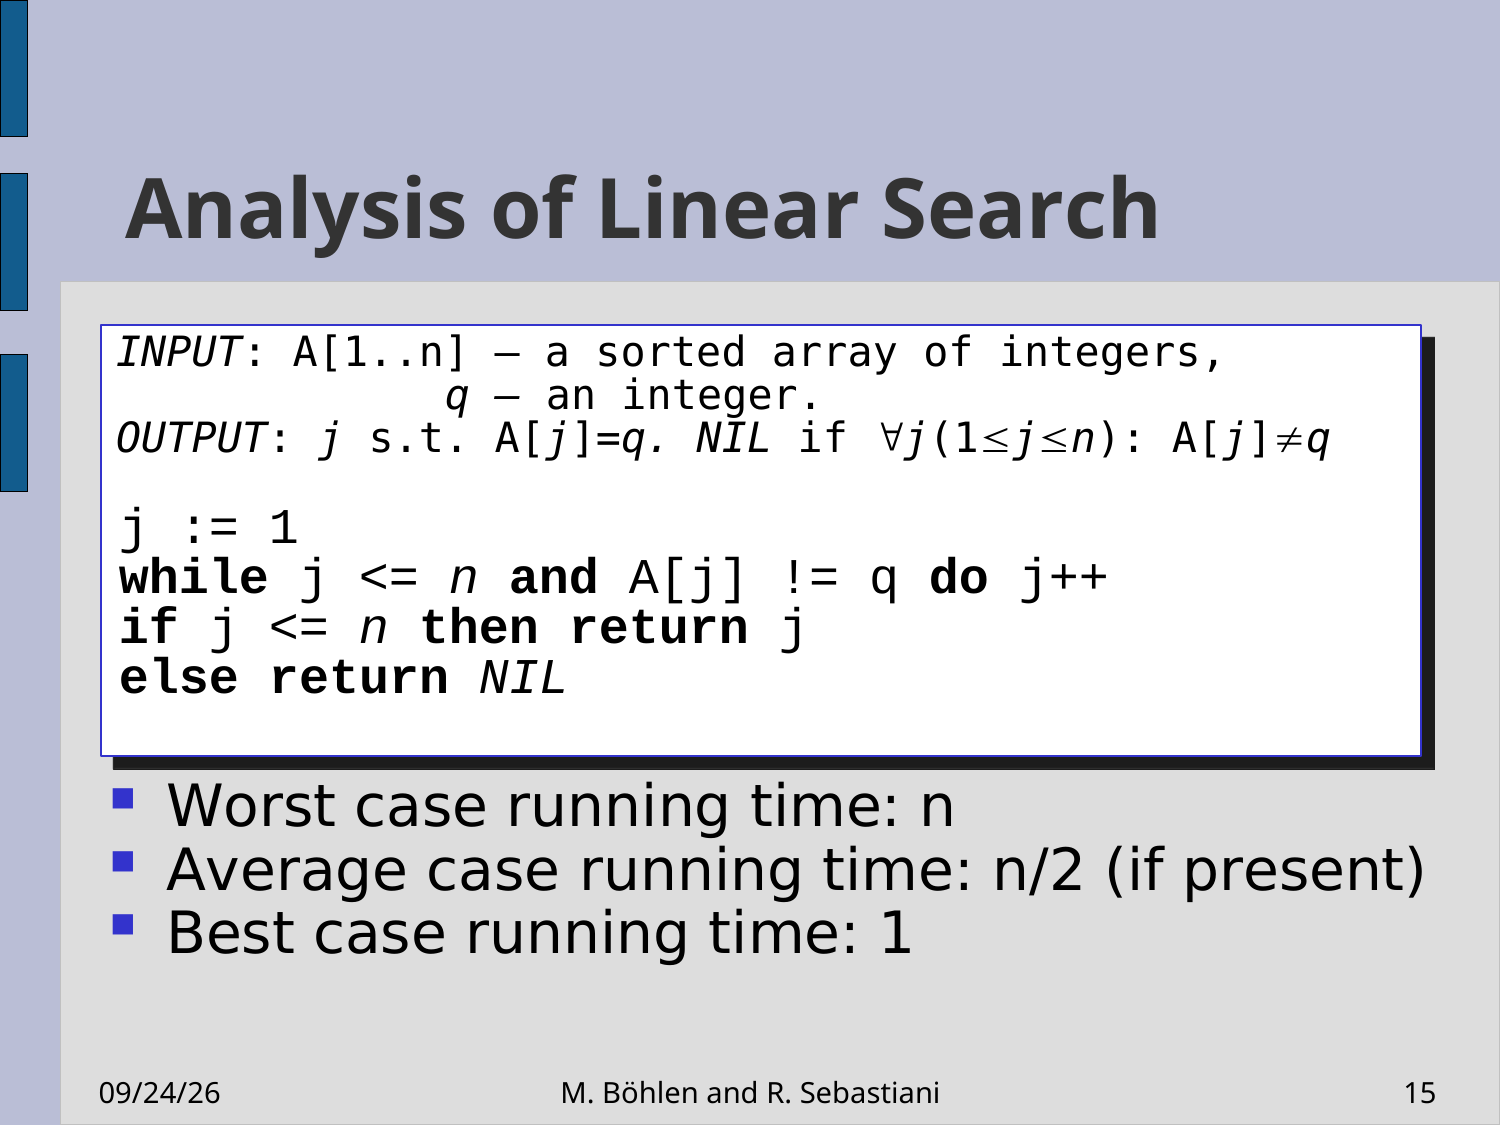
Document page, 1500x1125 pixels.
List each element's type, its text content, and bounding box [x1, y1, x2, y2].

title Analysis of Linear Search [110, 67, 1392, 271]
text_box Worst case running time: n Average case running time: n/2 (if present) Best case running time: 1 [95, 780, 1467, 1018]
list INPUT: A[1..n] – a sorted array of integers, q – an integer. OUTPUT: j s.t. A[j]=q. NIL if j(1jn): A[j]q j := 1 while j <= n and A[j] != q do j++ if j <= n then return j else return NIL [101, 325, 1421, 757]
